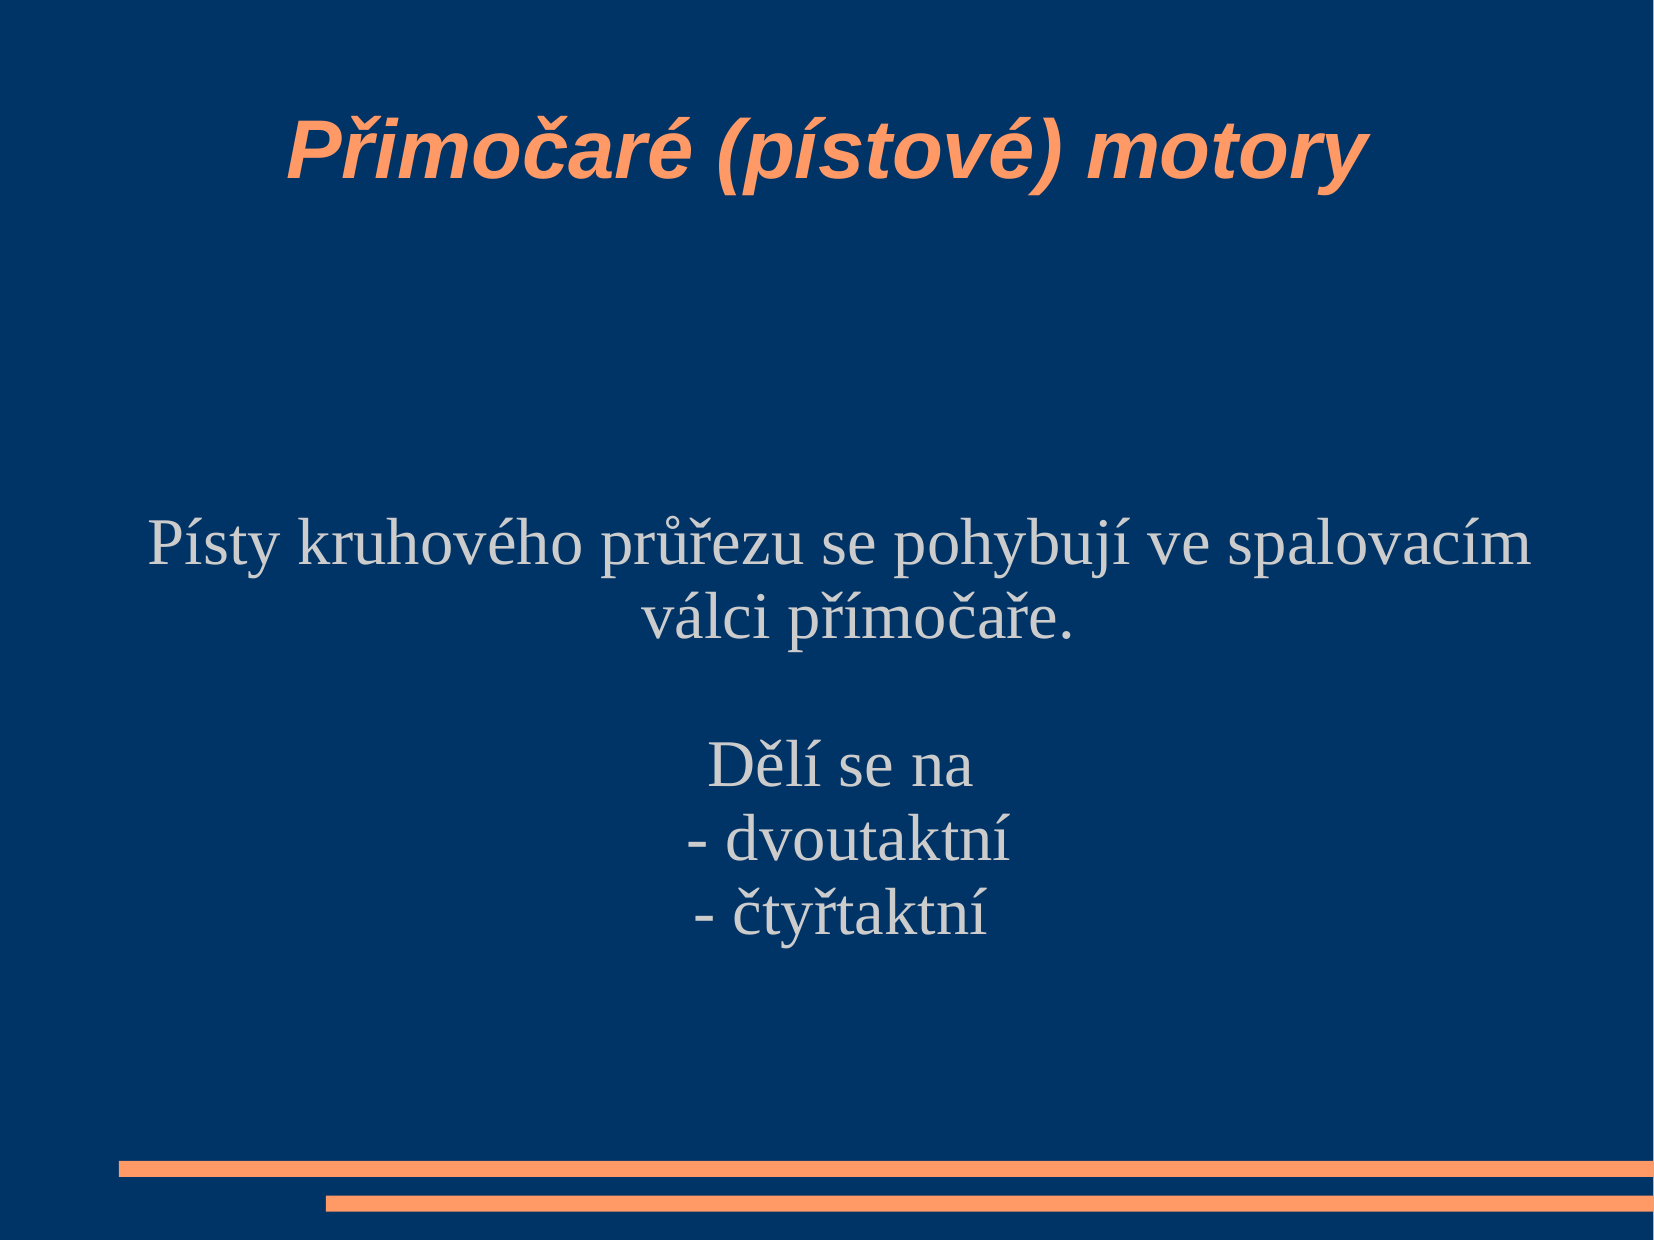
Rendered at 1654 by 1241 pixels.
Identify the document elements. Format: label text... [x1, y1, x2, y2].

subtitle Písty kruhového průřezu se pohybují ve spalovacím válci přímočaře. Dělí se na - dvoutaktní - čtyřtaktní [121, 329, 1561, 1125]
title Přimočaré (pístové) motory [121, 53, 1534, 247]
